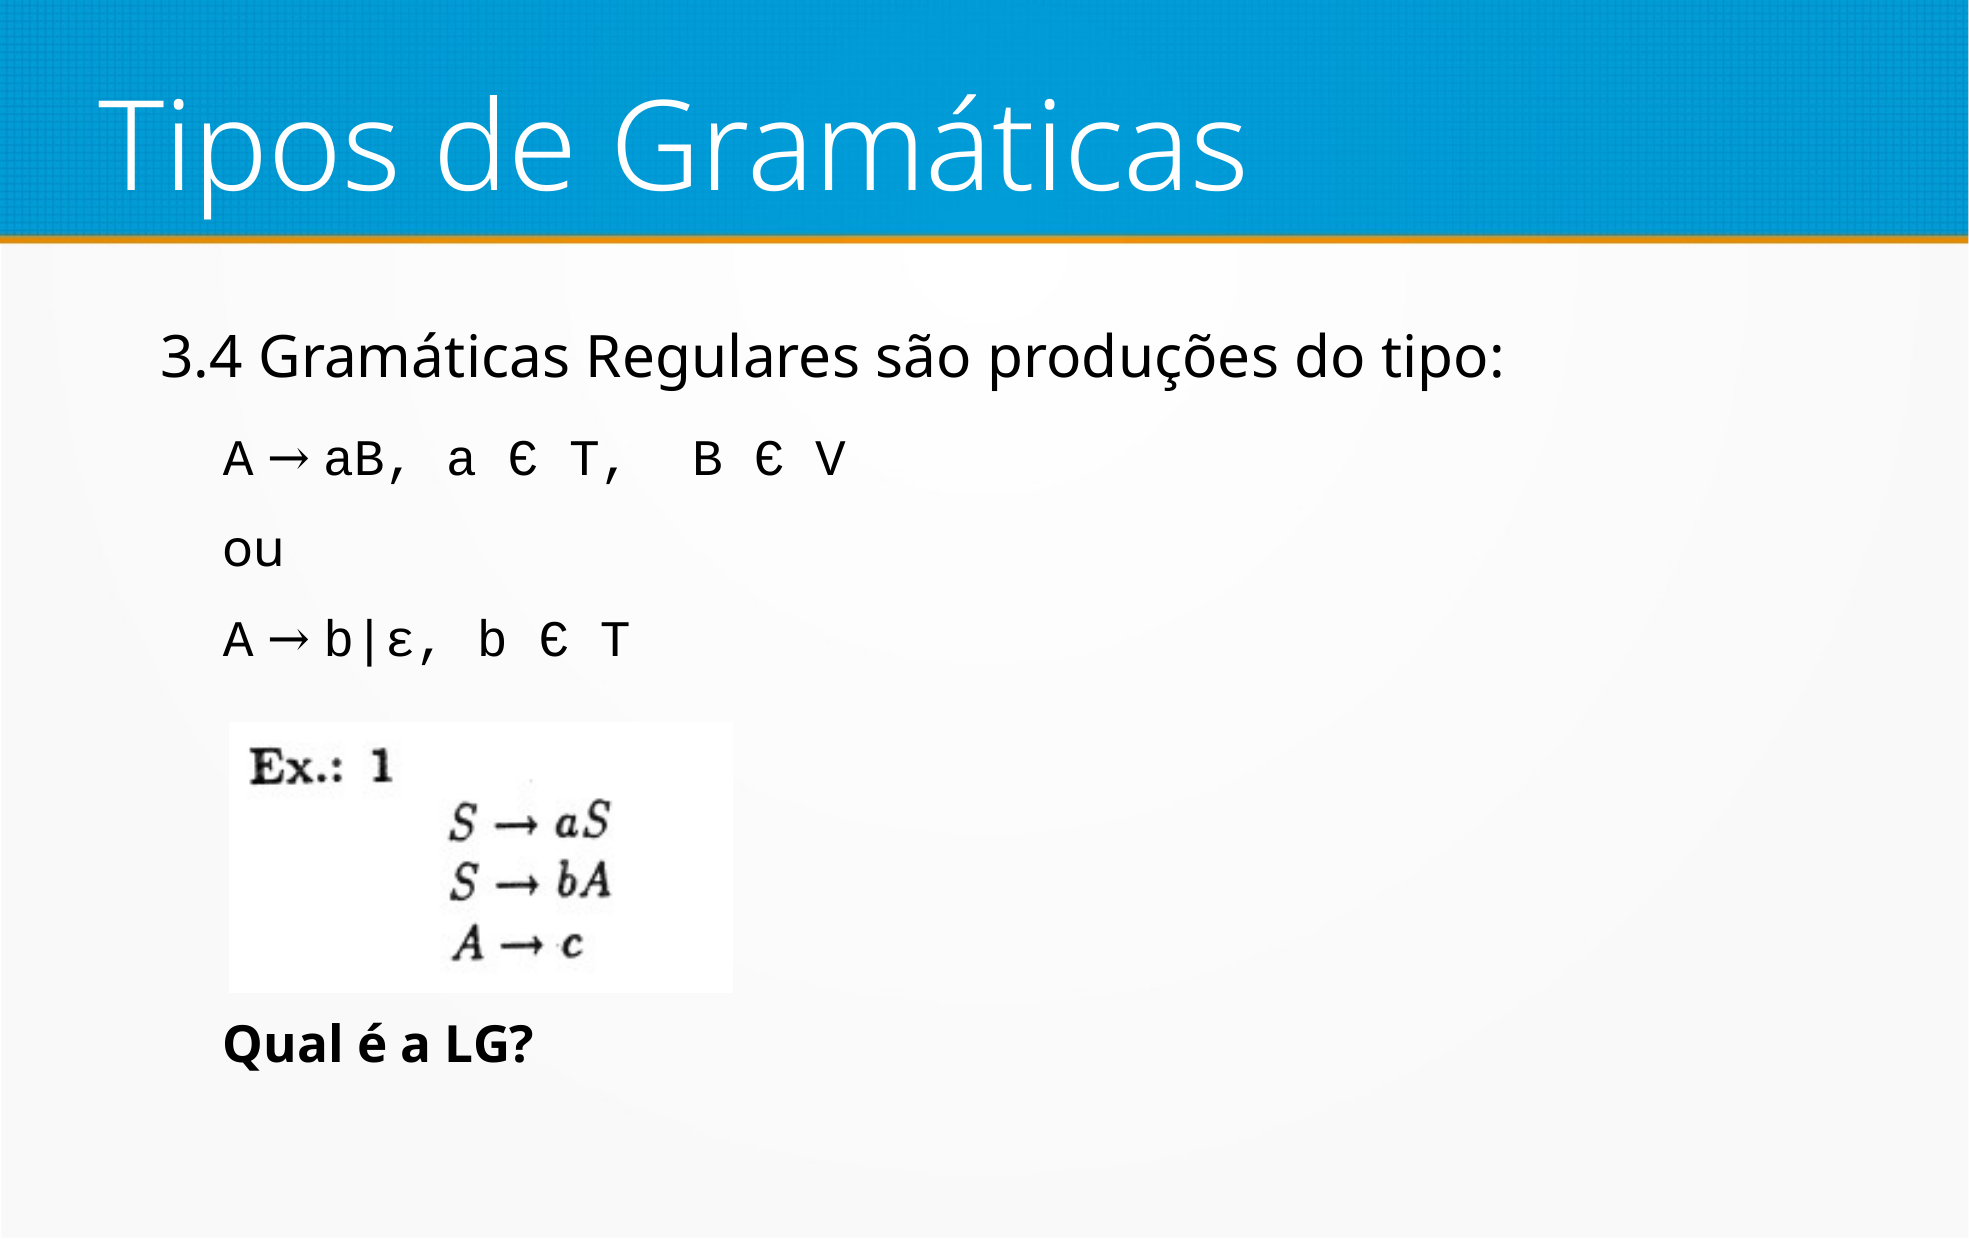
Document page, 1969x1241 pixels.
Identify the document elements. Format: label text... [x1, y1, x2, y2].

picture [0, 233, 1969, 1241]
title Tipos de Gramáticas [98, 19, 1870, 227]
list 3.4 Gramáticas Regulares são produções do tipo: A → aB, a Є T, B Є V ou A → b|ε, b Є T Qual é a LG? [98, 315, 1861, 1081]
